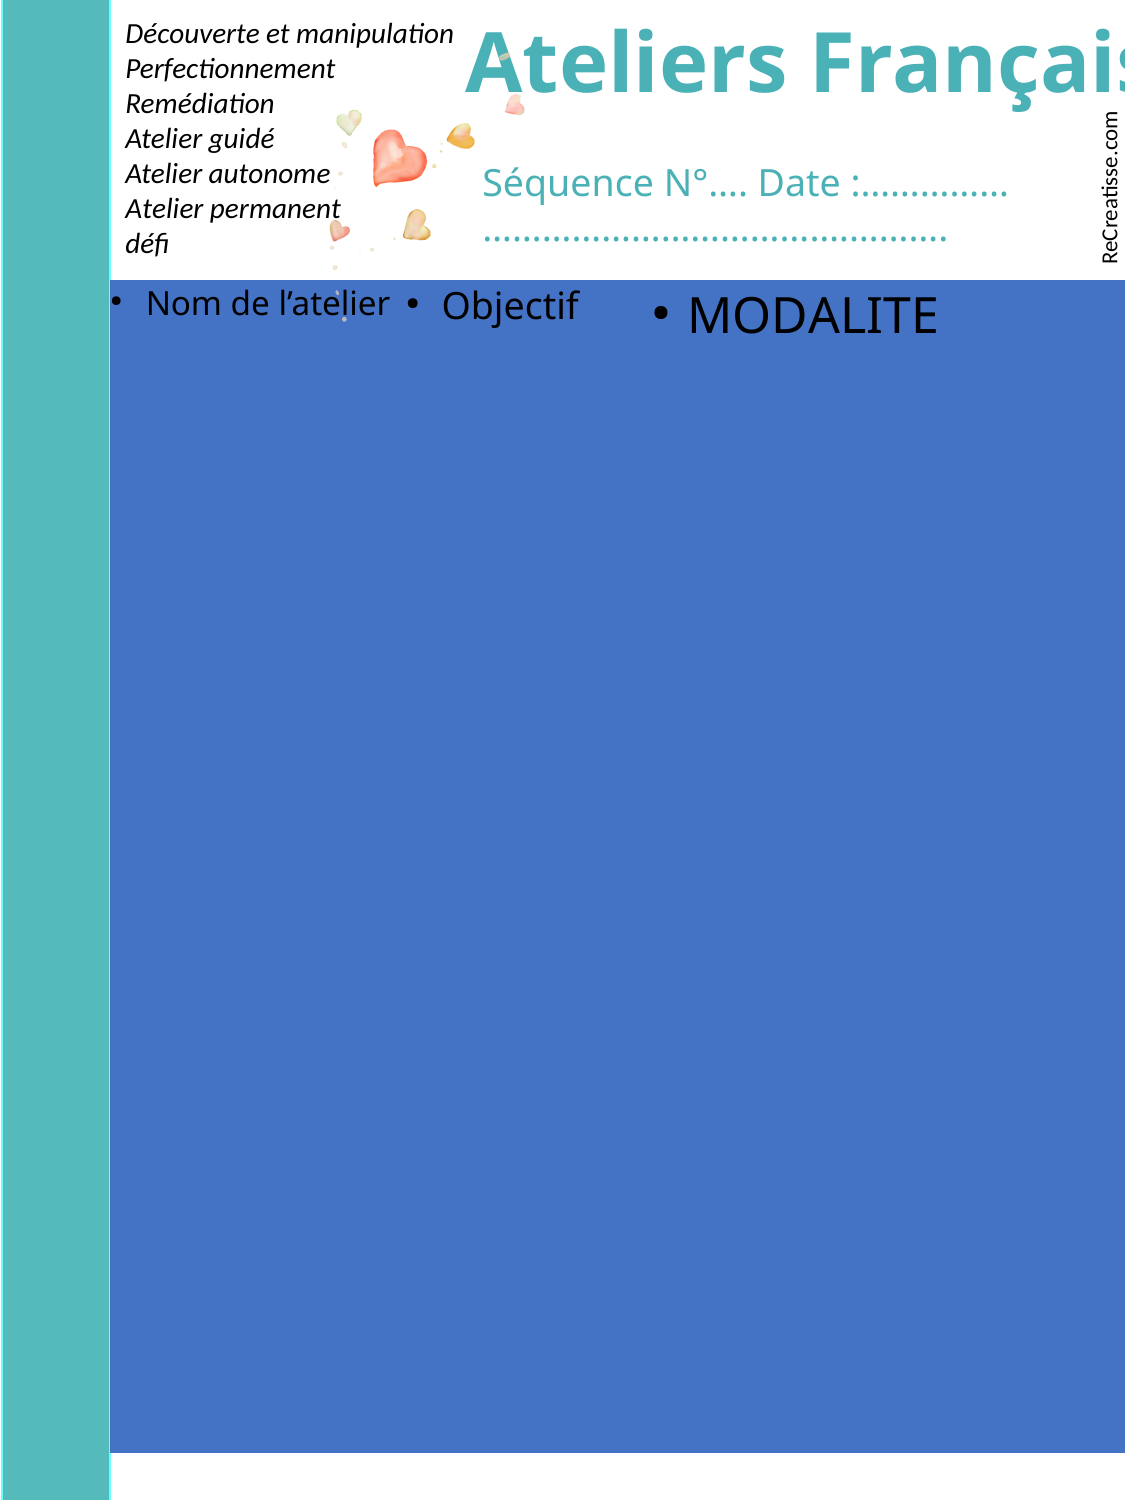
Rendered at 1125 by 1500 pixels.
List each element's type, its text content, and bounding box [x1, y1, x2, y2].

text_box Ateliers Français [450, 1, 1125, 117]
table_cell [110, 719, 406, 841]
table_cell [652, 841, 1125, 964]
table_cell [652, 1086, 1125, 1208]
table_header Nom de l’atelier [110, 280, 406, 352]
table_cell [652, 964, 1125, 1086]
table_cell [406, 1208, 652, 1331]
table_cell [652, 475, 1125, 597]
table_cell [406, 1086, 652, 1208]
table_cell [110, 841, 406, 964]
table_header MODALITE [652, 280, 1125, 352]
table_cell [406, 964, 652, 1086]
table_cell [110, 352, 406, 475]
table_cell [652, 1331, 1125, 1453]
table_cell [652, 352, 1125, 475]
table_cell [110, 1086, 406, 1208]
table_cell [406, 597, 652, 719]
table_cell [110, 1208, 406, 1331]
table_cell [406, 841, 652, 964]
picture [329, 52, 525, 322]
table_cell [110, 475, 406, 597]
table_cell [652, 719, 1125, 841]
table_cell [406, 719, 652, 841]
table_cell [652, 1208, 1125, 1331]
text_box Séquence N°…. Date :…………… …………………………….…………. [525, 152, 1025, 257]
table_cell [110, 964, 406, 1086]
table_cell [406, 475, 652, 597]
table_cell [406, 1331, 652, 1453]
table_cell [406, 352, 652, 475]
table_cell [652, 597, 1125, 719]
text_box ReCreatisse.com [1087, 117, 1125, 280]
table_header Objectif [406, 280, 652, 352]
table_cell [110, 1331, 406, 1453]
text_box Découverte et manipulation Perfectionnement Remédiation Atelier guidé Atelier autonome Atelier permanent défi [110, 7, 470, 280]
text_box [2, 0, 110, 1500]
table_cell [110, 597, 406, 719]
